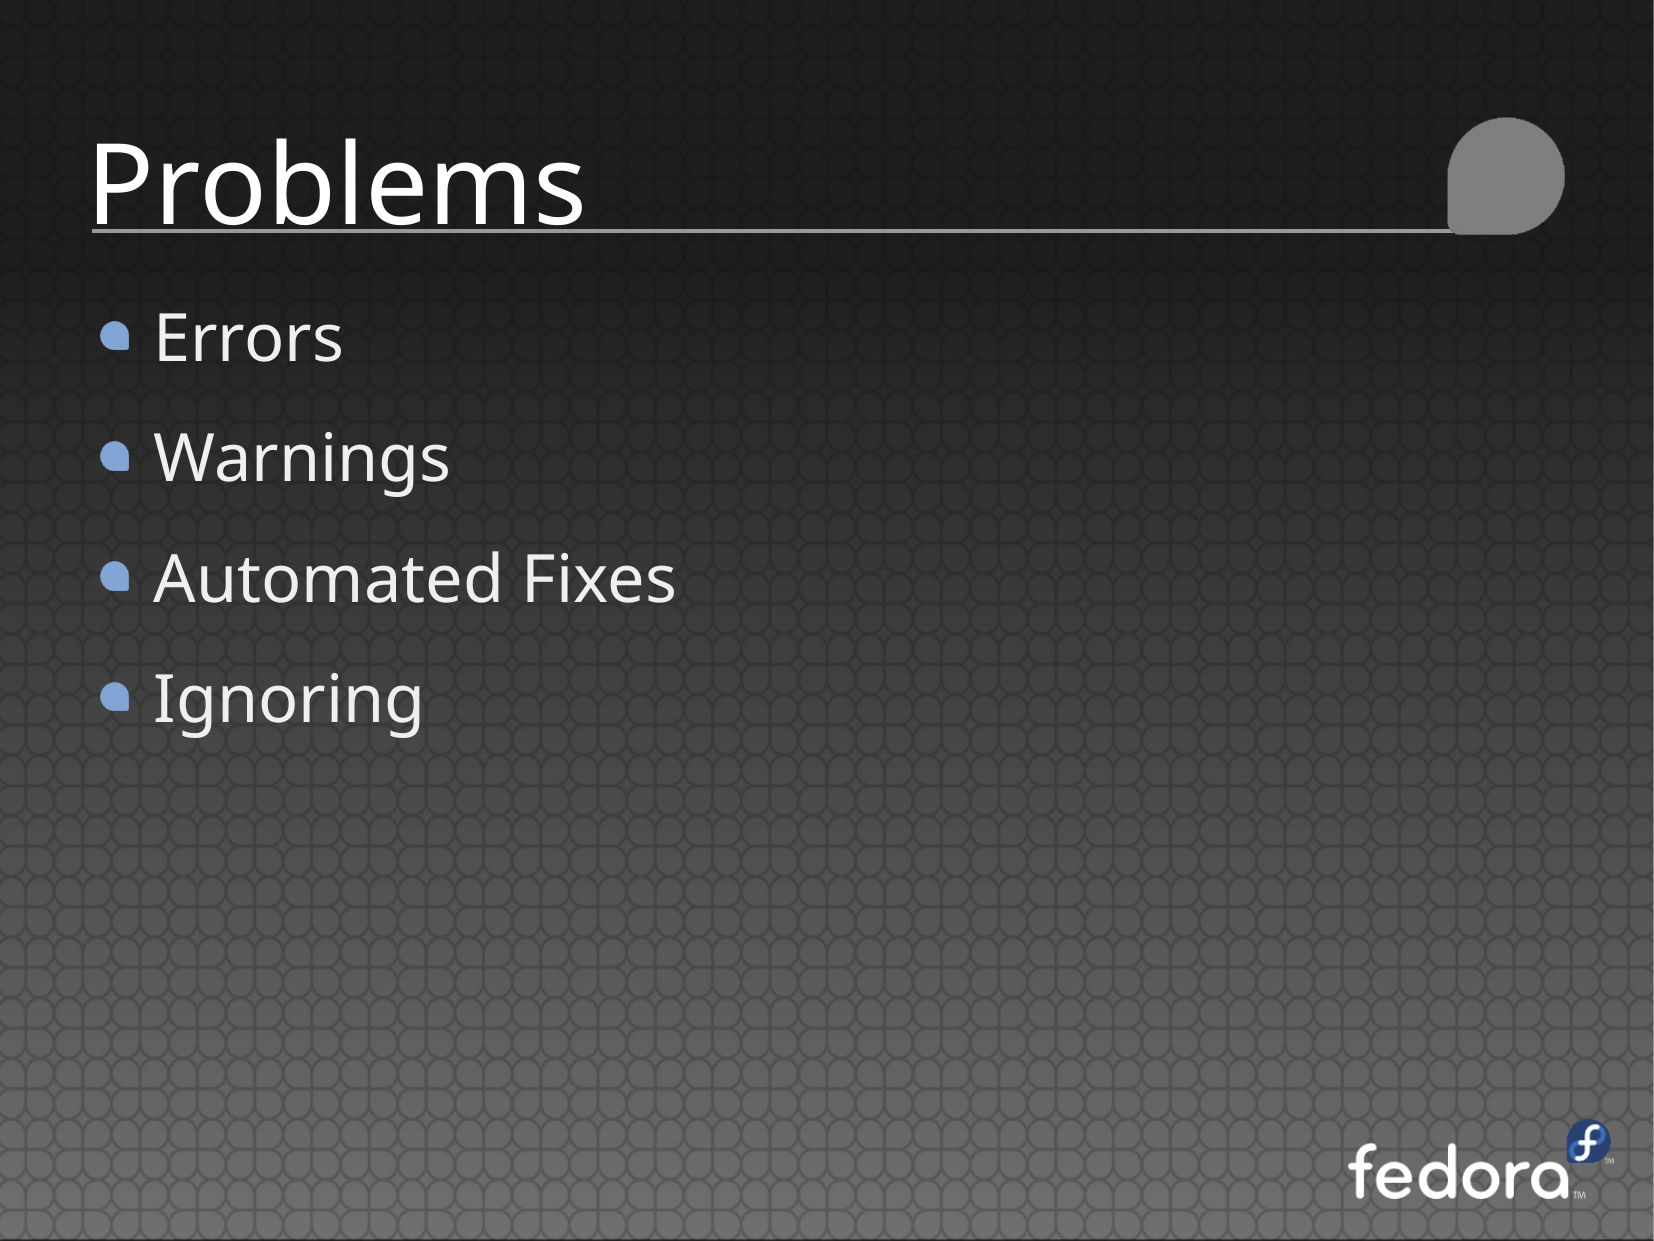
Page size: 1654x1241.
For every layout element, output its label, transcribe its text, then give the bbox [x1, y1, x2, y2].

title Problems [86, 112, 1576, 249]
picture [0, 0, 1654, 1241]
list Errors Warnings Automated Fixes Ignoring [82, 290, 1571, 1109]
